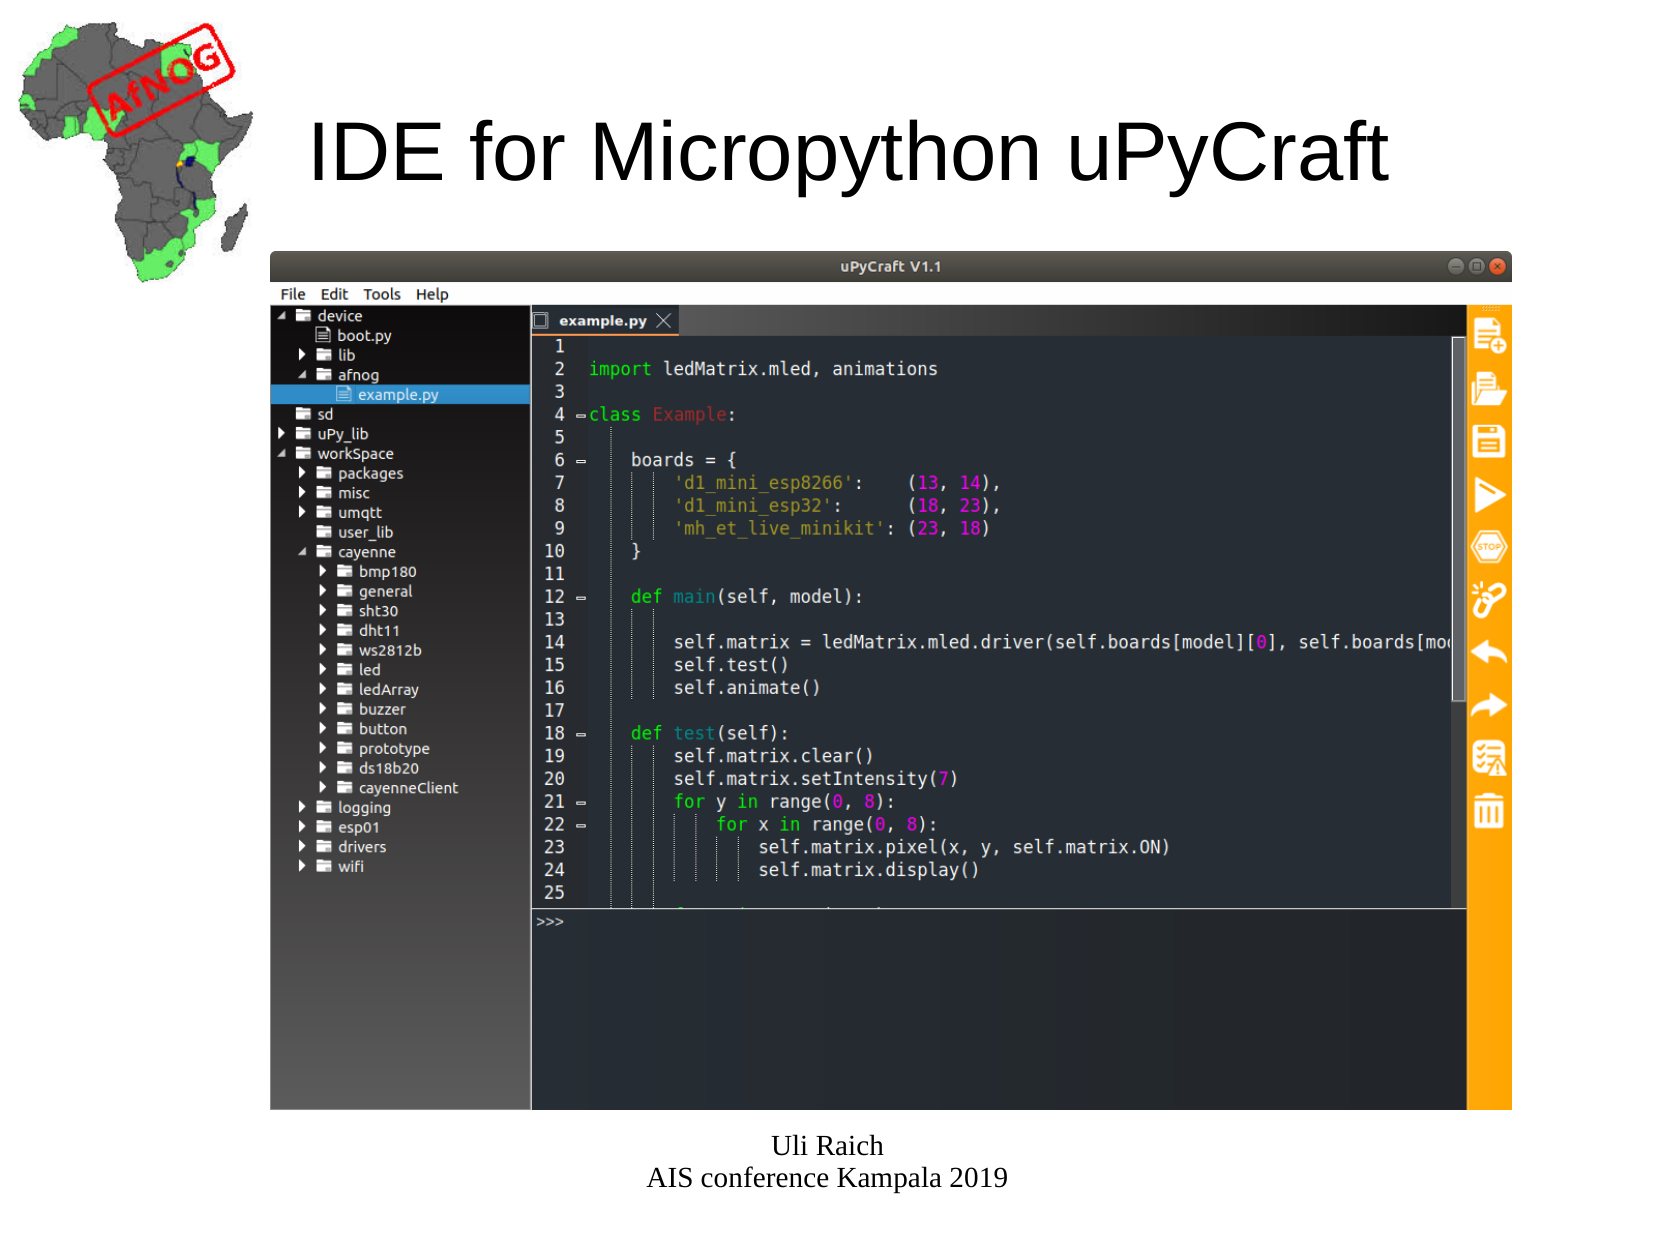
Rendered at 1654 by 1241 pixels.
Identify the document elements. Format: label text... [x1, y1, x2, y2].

picture [9, 0, 259, 291]
title IDE for Micropython uPyCraft [105, 48, 1594, 256]
picture [270, 251, 1512, 1111]
